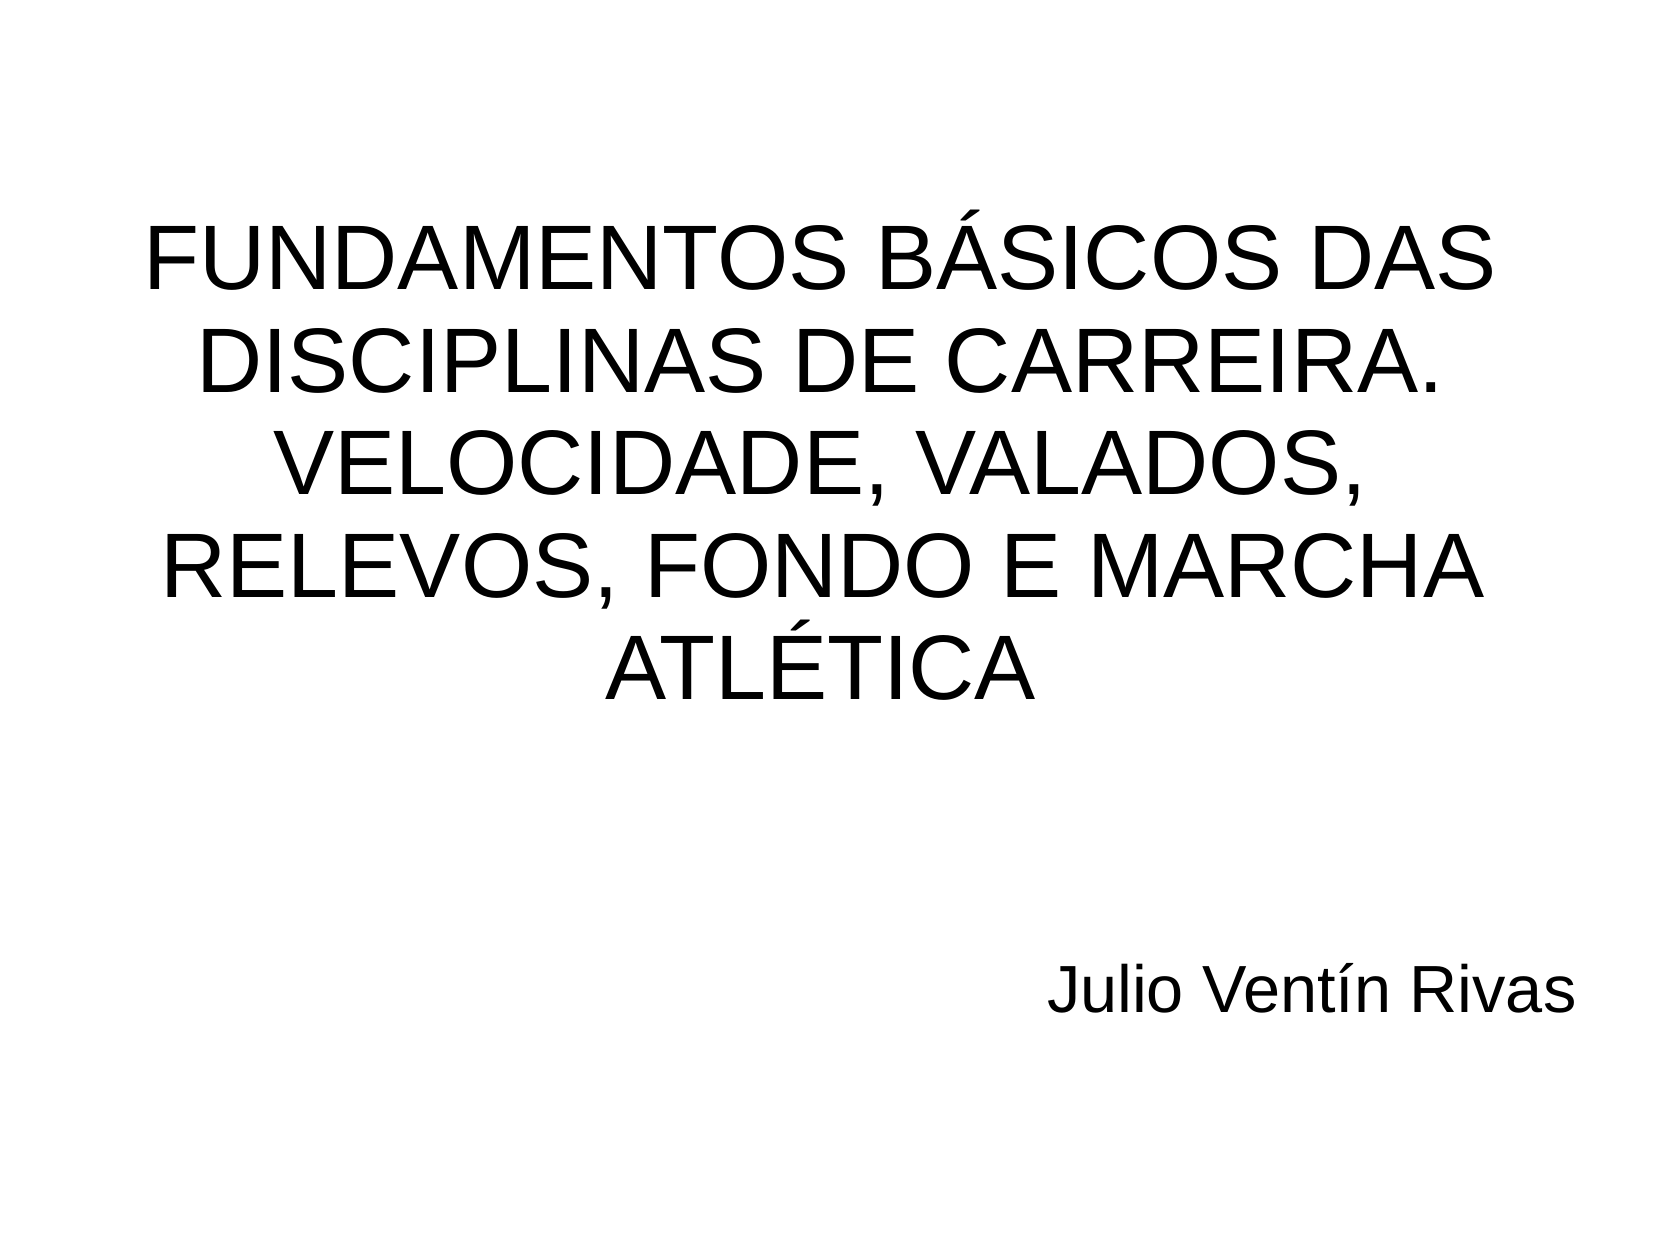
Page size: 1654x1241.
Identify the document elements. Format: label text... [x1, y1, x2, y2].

title FUNDAMENTOS BÁSICOS DAS DISCIPLINAS DE CARREIRA. VELOCIDADE, VALADOS, RELEVOS, FONDO E MARCHA ATLÉTICA [76, 206, 1565, 720]
subtitle Julio Ventín Rivas [88, 885, 1577, 1093]
